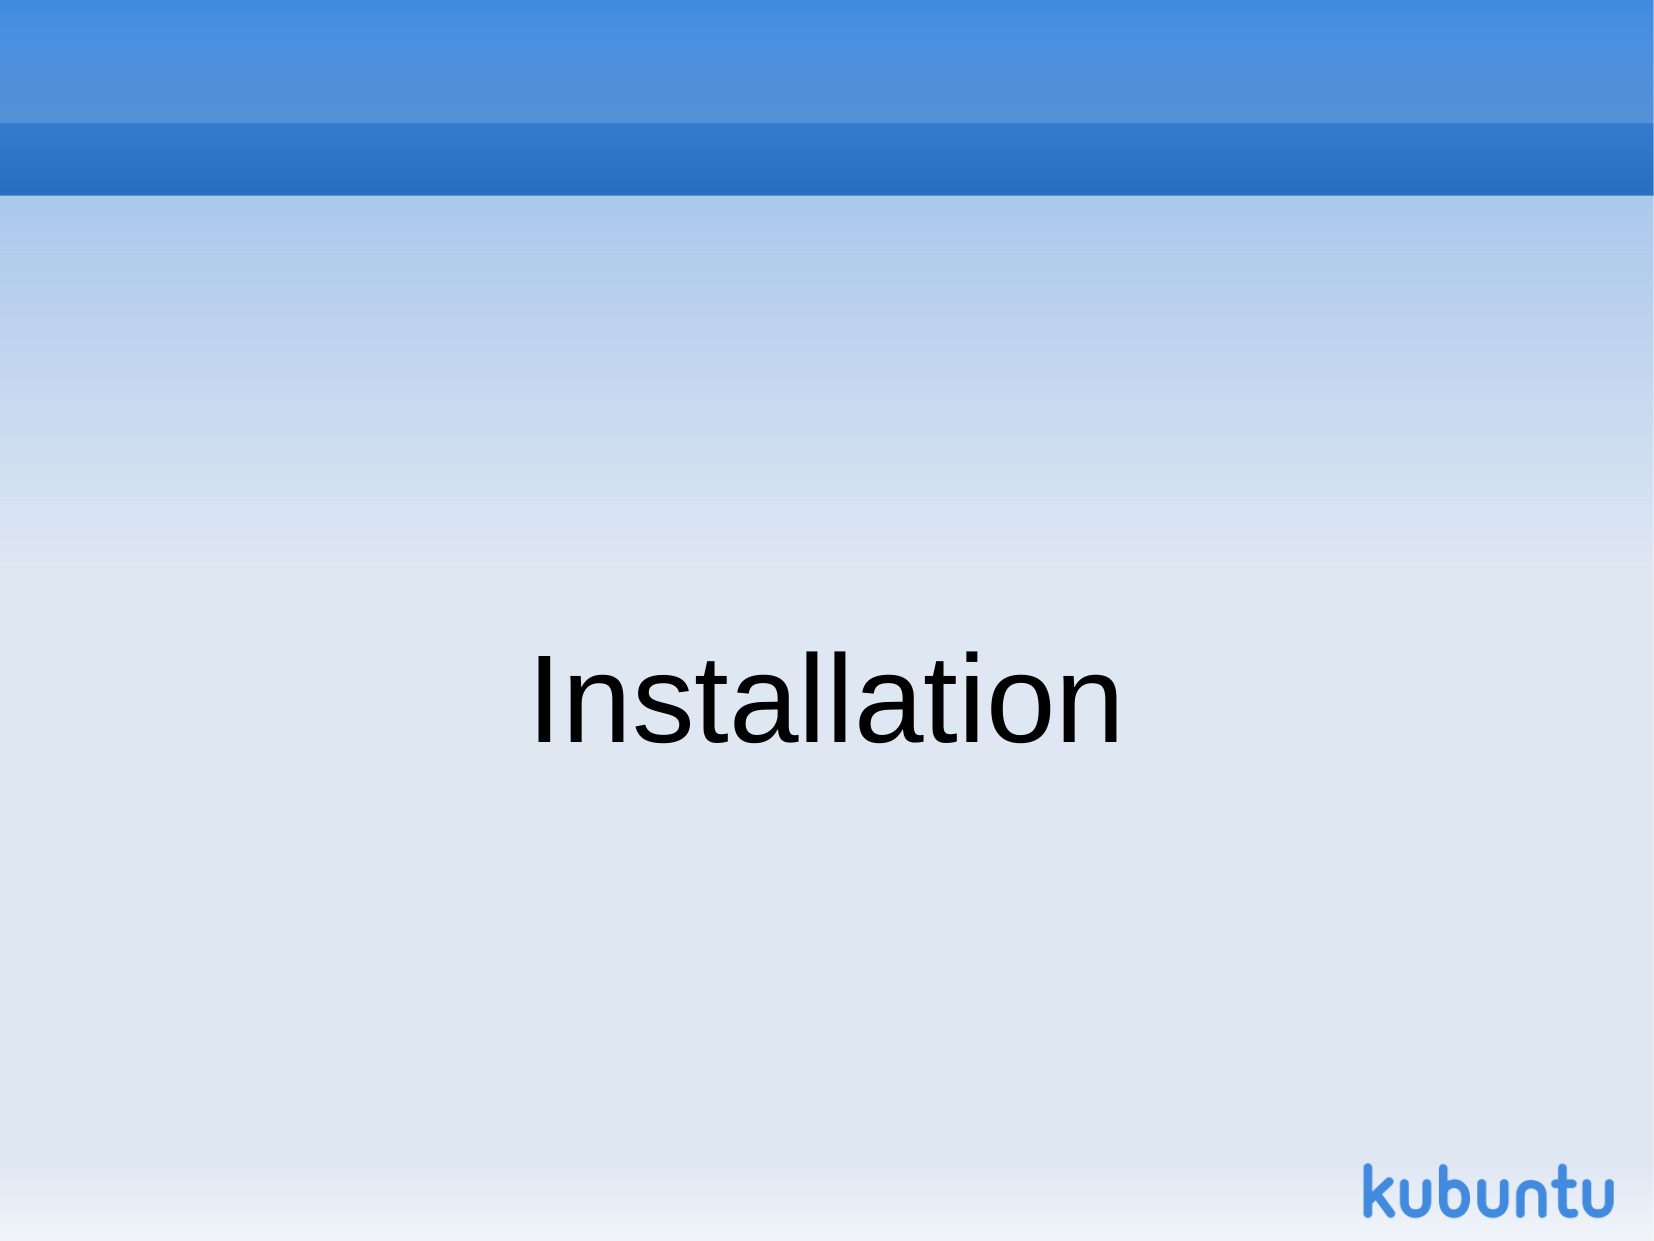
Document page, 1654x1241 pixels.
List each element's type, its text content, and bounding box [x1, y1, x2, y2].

picture [0, 0, 1654, 1241]
subtitle Installation [82, 290, 1571, 1109]
